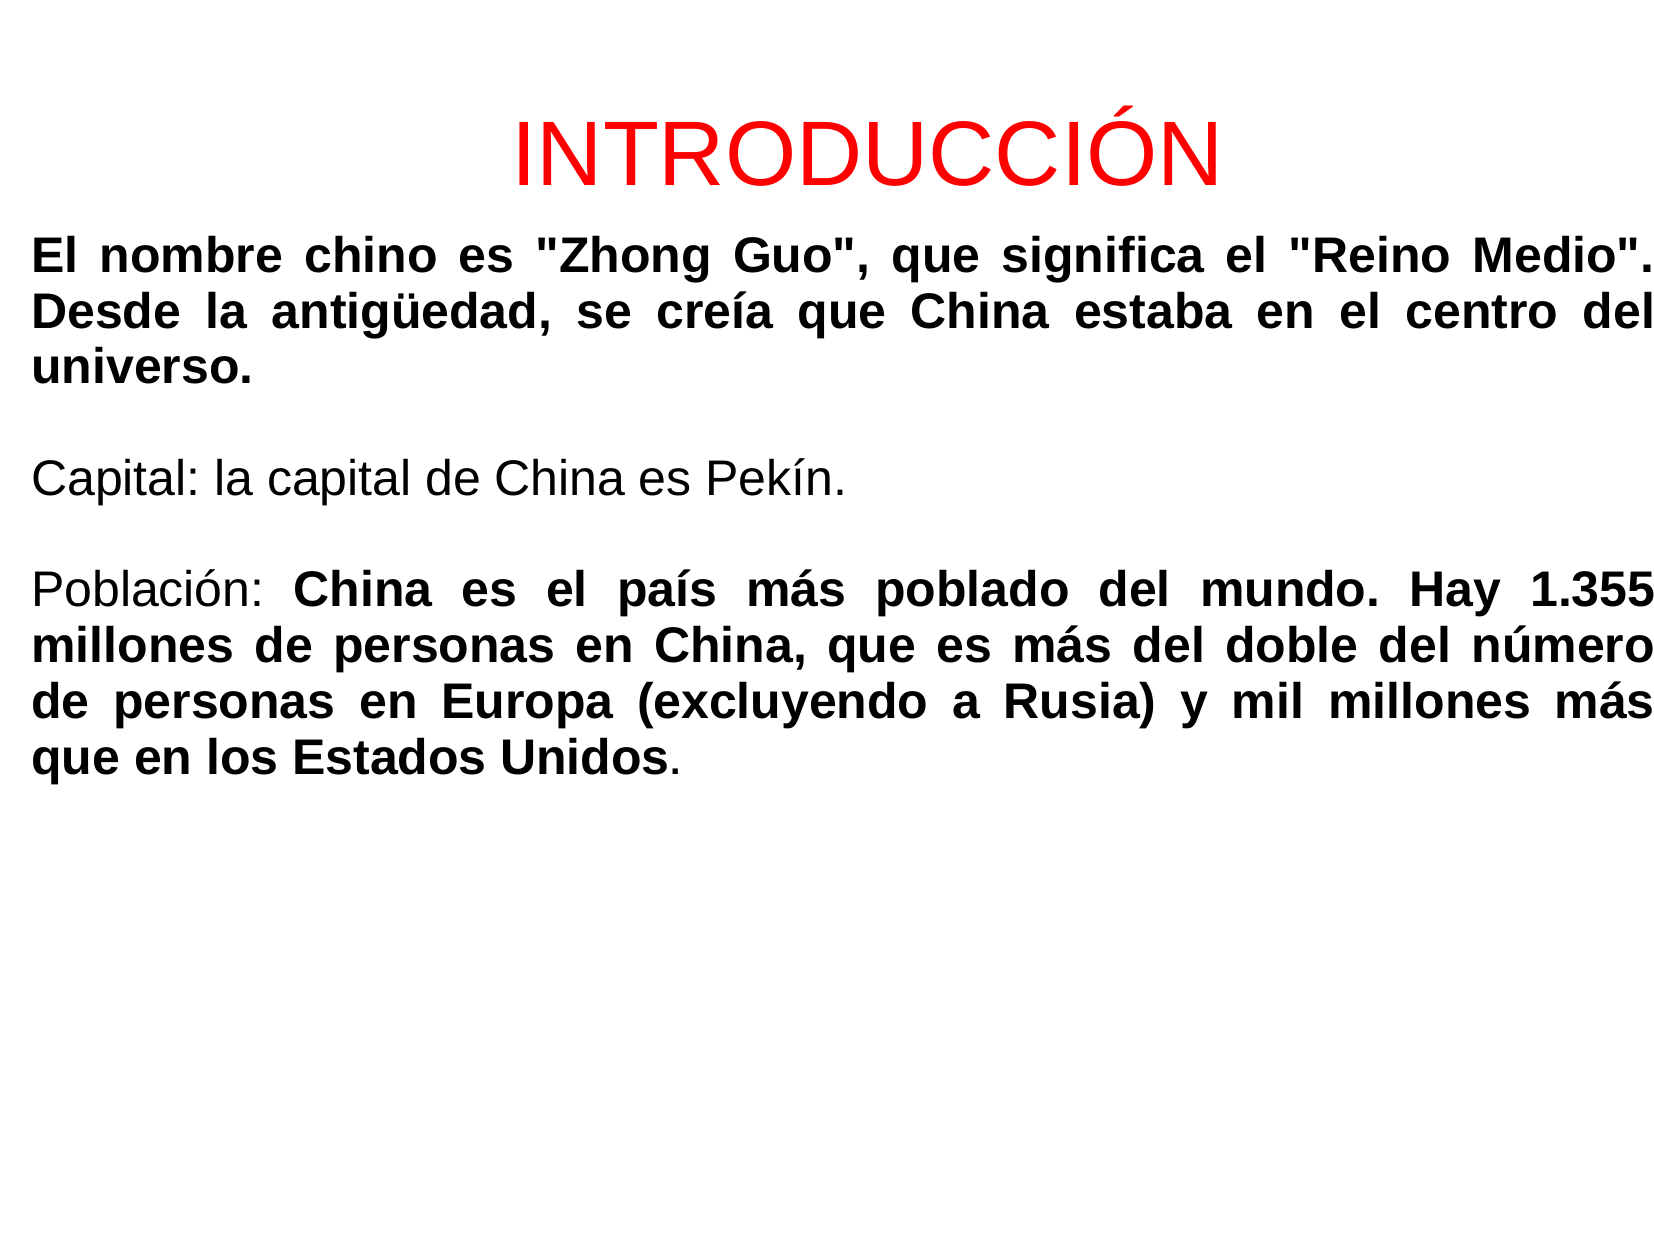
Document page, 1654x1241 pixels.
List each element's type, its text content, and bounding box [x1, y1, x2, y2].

text_box El nombre chino es "Zhong Guo", que significa el "Reino Medio". Desde la antigüedad, se creía que China estaba en el centro del universo. Capital: la capital de China es Pekín. Población: China es el país más poblado del mundo. Hay 1.355 millones de personas en China, que es más del doble del número de personas en Europa (excluyendo a Rusia) y mil millones más que en los Estados Unidos. [16, 219, 1654, 1058]
text_box INTRODUCCIÓN [259, 94, 1477, 213]
